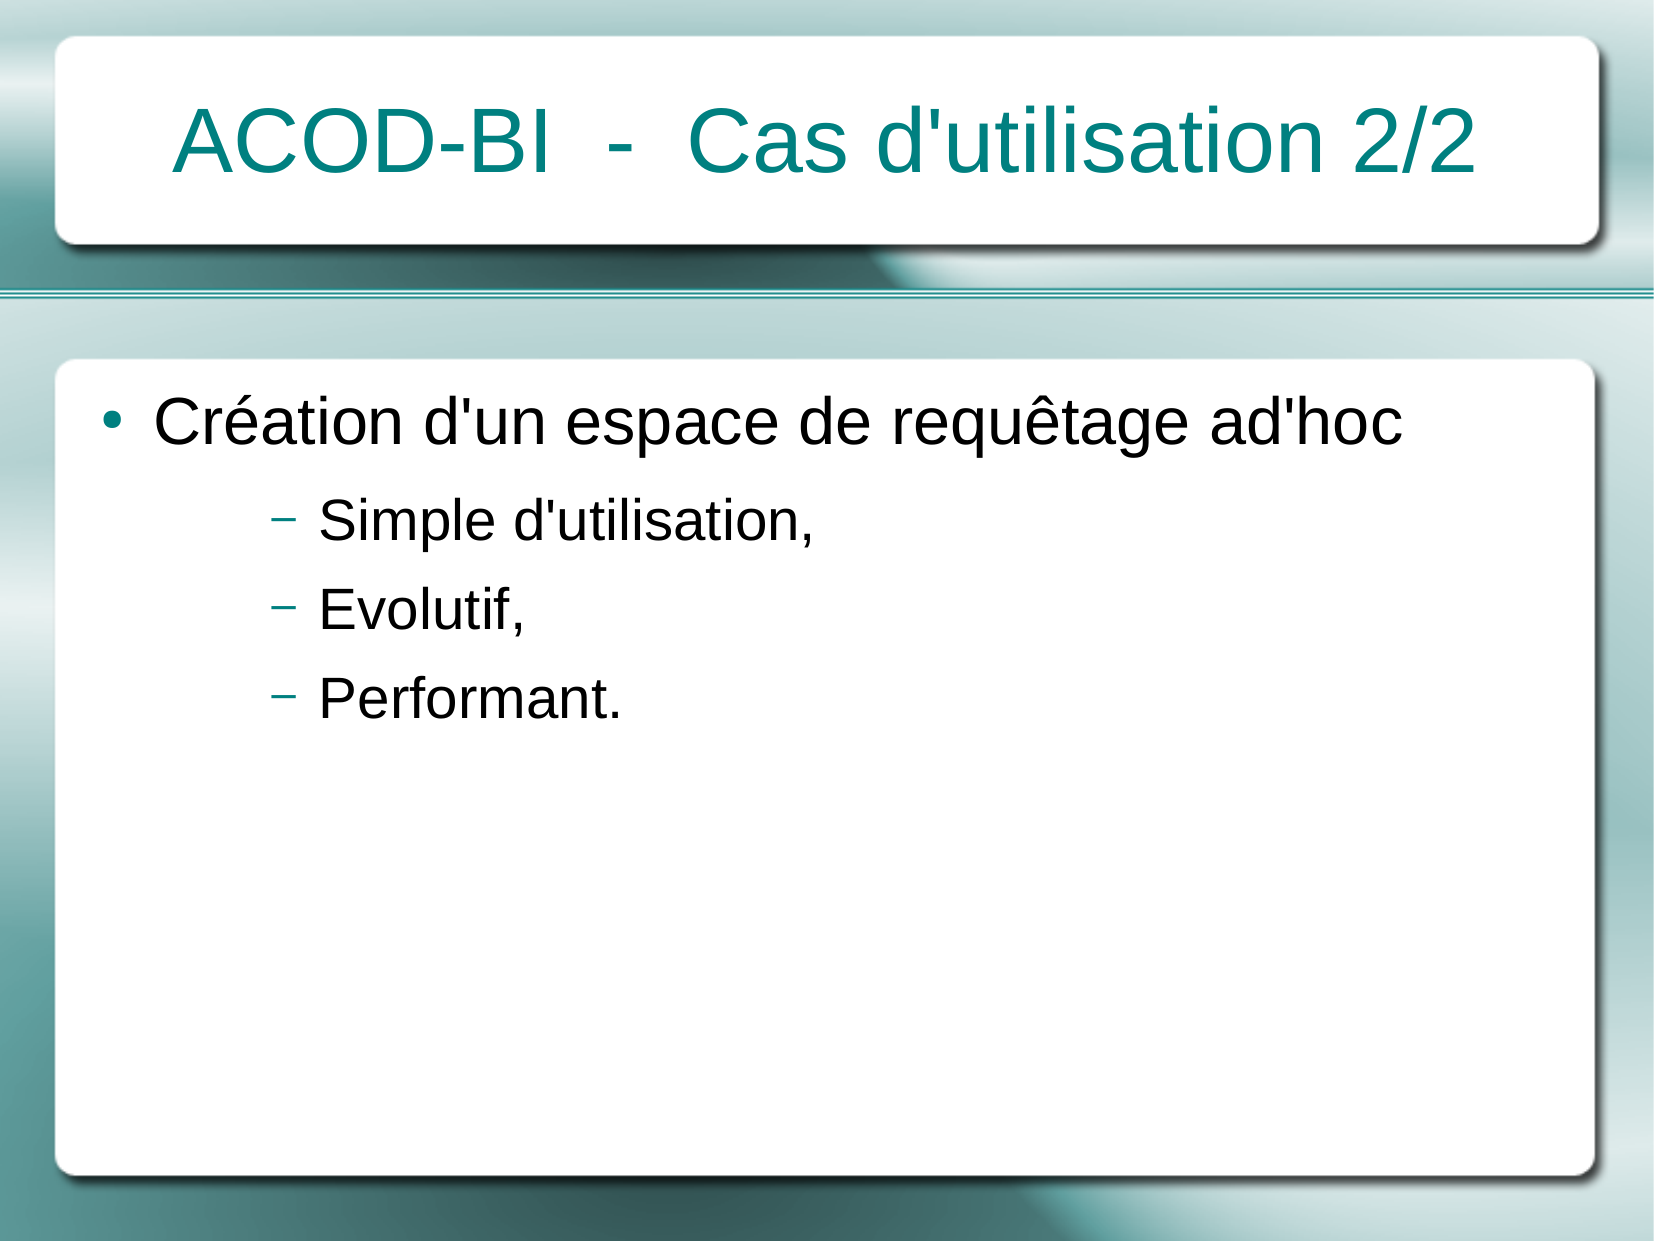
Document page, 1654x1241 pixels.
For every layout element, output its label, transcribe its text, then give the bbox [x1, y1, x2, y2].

picture [0, 0, 1654, 1241]
title ACOD-BI - Cas d'utilisation 2/2 [82, 37, 1571, 245]
list Création d'un espace de requêtage ad'hoc Simple d'utilisation, Evolutif, Performant. [82, 383, 1571, 730]
